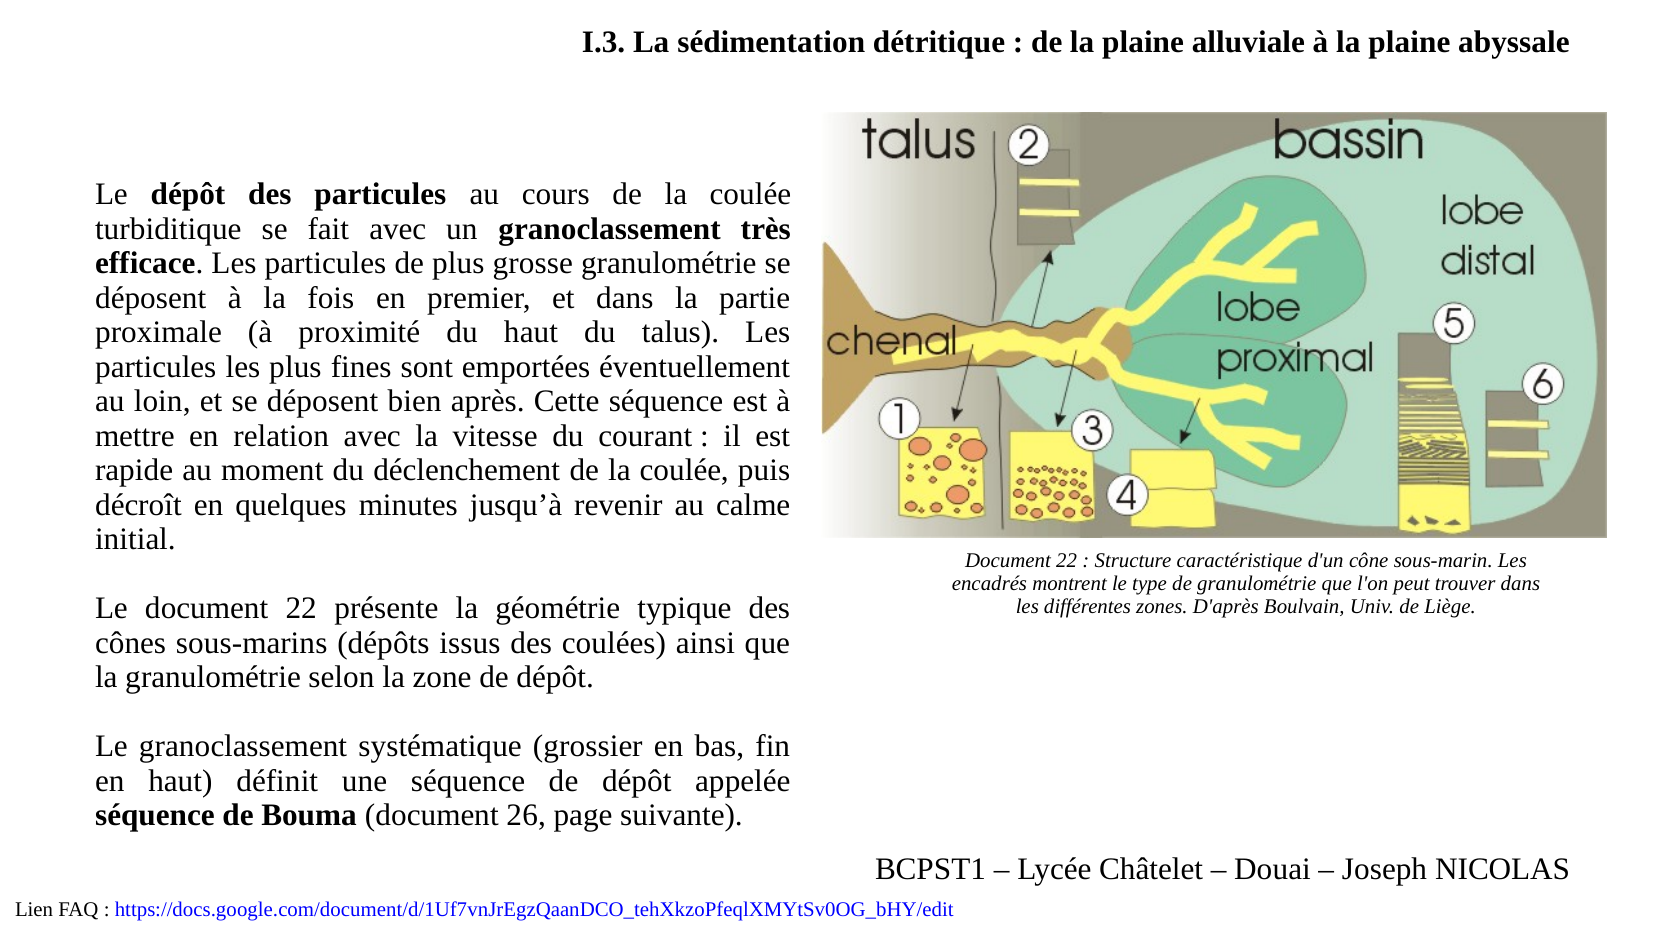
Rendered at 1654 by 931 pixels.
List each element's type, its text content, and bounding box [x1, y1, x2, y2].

text_box I.3. La sédimentation détritique : de la plaine alluviale à la plaine abyssale [496, 5, 1571, 78]
text_box Lien FAQ : https://docs.google.com/document/d/1Uf7vnJrEgzQaanDCO_tehXkzoPfeqlXMYtSv0OG_bHY/edit [0, 897, 993, 931]
picture [821, 112, 1607, 538]
text_box BCPST1 – Lycée Châtelet – Douai – Joseph NICOLAS [637, 832, 1571, 905]
text_box Document 22 : Structure caractéristique d'un cône sous-marin. Les encadrés montrent le type de granulométrie que l'on peut trouver dans les différentes zones. D'après Boulvain, Univ. de Liège. [944, 549, 1548, 656]
text_box Le dépôt des particules au cours de la coulée turbiditique se fait avec un granoclassement très efficace. Les particules de plus grosse granulométrie se déposent à la fois en premier, et dans la partie proximale (à proximité du haut du talus). Les particules les plus fines sont emportées éventuellement au loin, et se déposent bien après. Cette séquence est à mettre en relation avec la vitesse du courant : il est rapide au moment du déclenchement de la coulée, puis décroît en quelques minutes jusqu’à revenir au calme initial. Le document 22 présente la géométrie typique des cônes sous-marins (dépôts issus des coulées) ainsi que la granulométrie selon la zone de dépôt. Le granoclassement systématique (grossier en bas, fin en haut) définit une séquence de dépôt appelée séquence de Bouma (document 26, page suivante). [95, 177, 792, 867]
